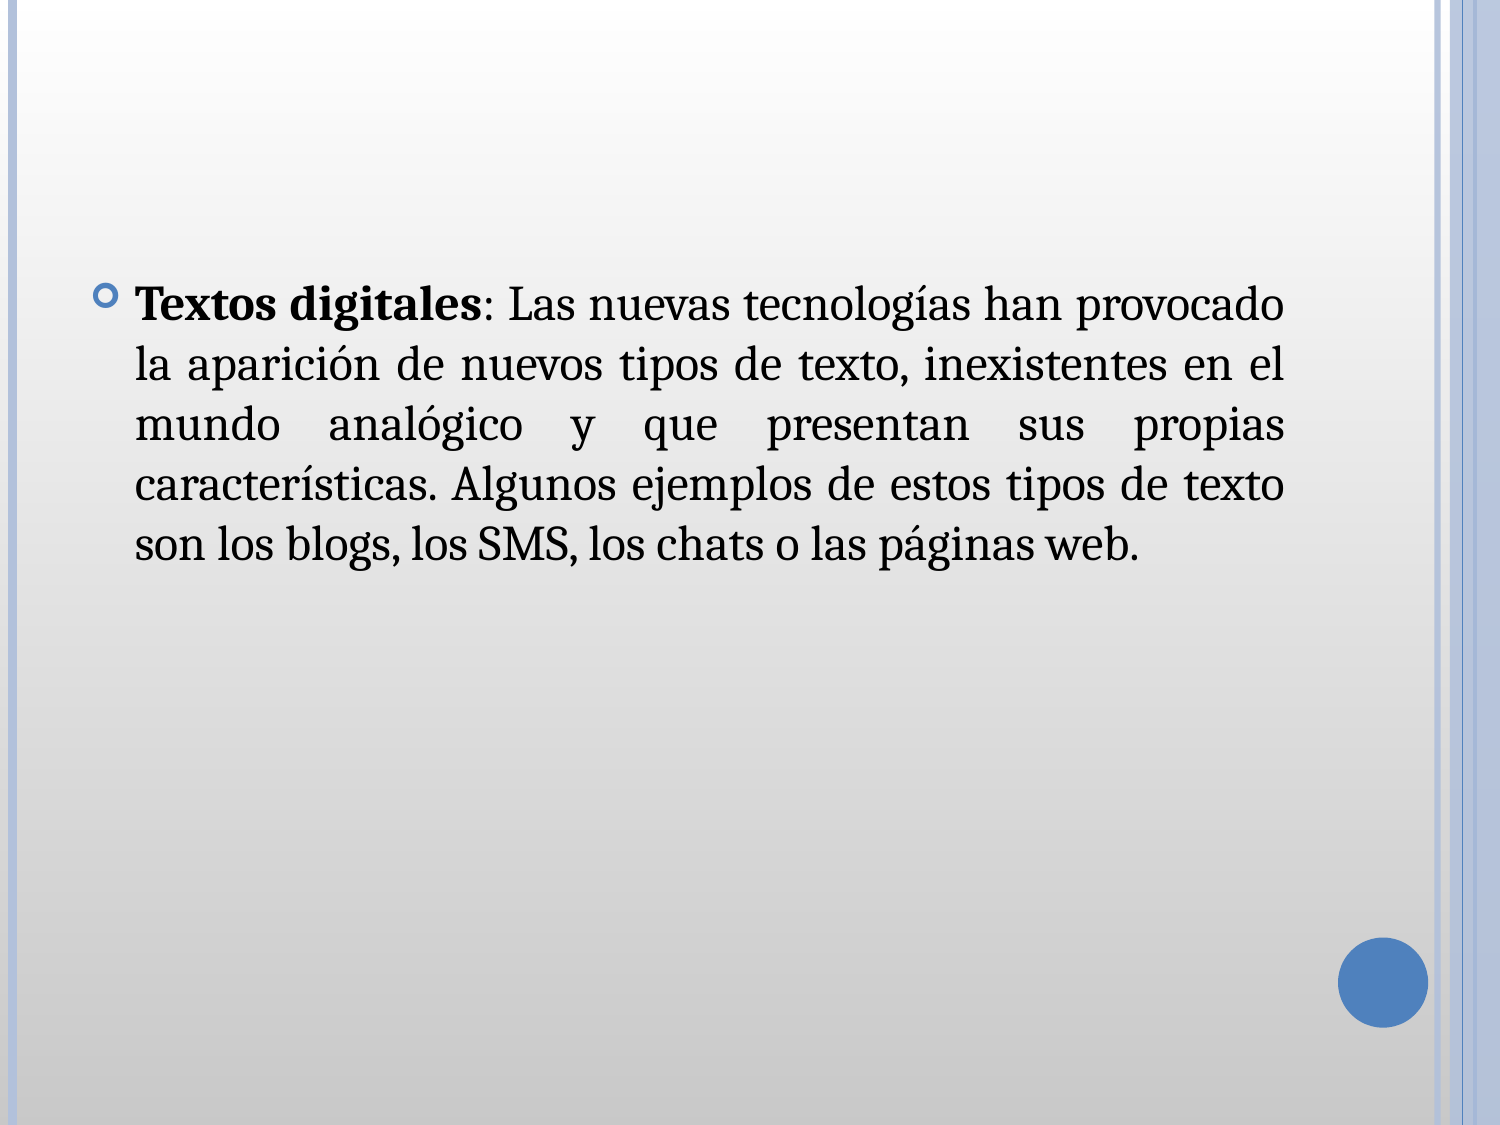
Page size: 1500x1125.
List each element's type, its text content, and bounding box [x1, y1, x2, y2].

list Textos digitales: Las nuevas tecnologías han provocado la aparición de nuevos tipos de texto, inexistentes en el mundo analógico y que presentan sus propias características. Algunos ejemplos de estos tipos de texto son los blogs, los SMS, los chats o las páginas web. [74, 262, 1300, 1062]
